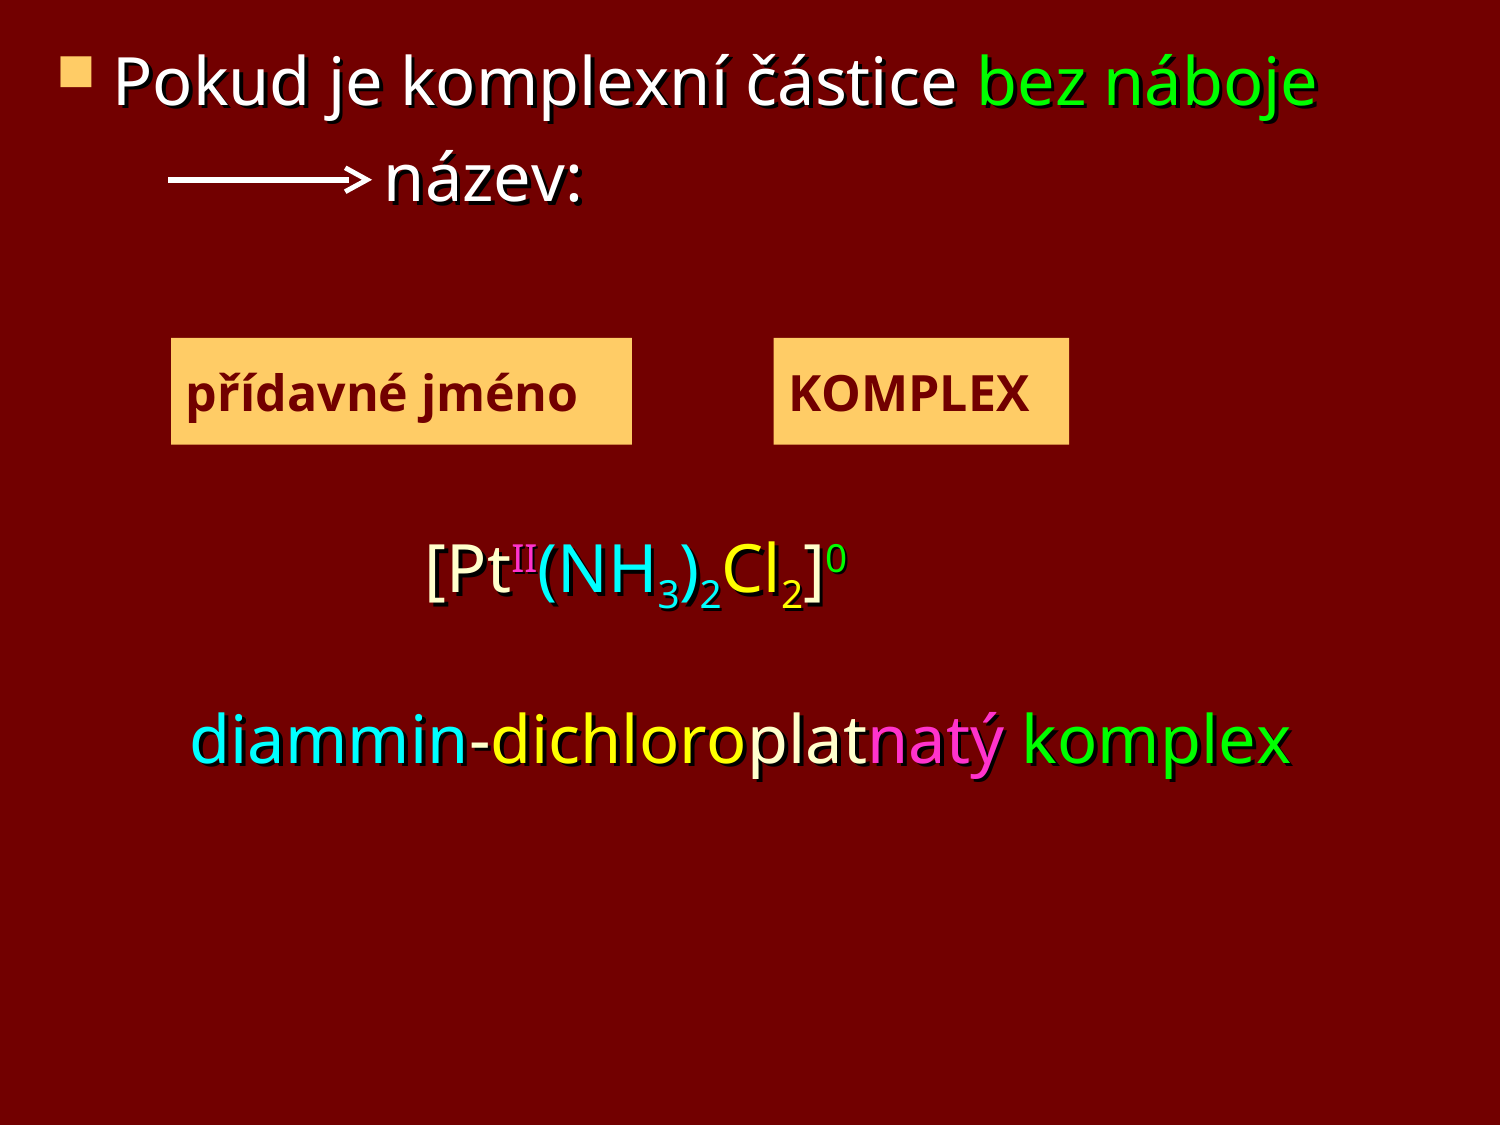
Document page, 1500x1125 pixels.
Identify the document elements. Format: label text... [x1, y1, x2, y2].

text_box přídavné jméno [171, 337, 632, 445]
text_box KOMPLEX [773, 337, 1070, 445]
list Pokud je komplexní částice bez náboje název: [41, 31, 1459, 1083]
